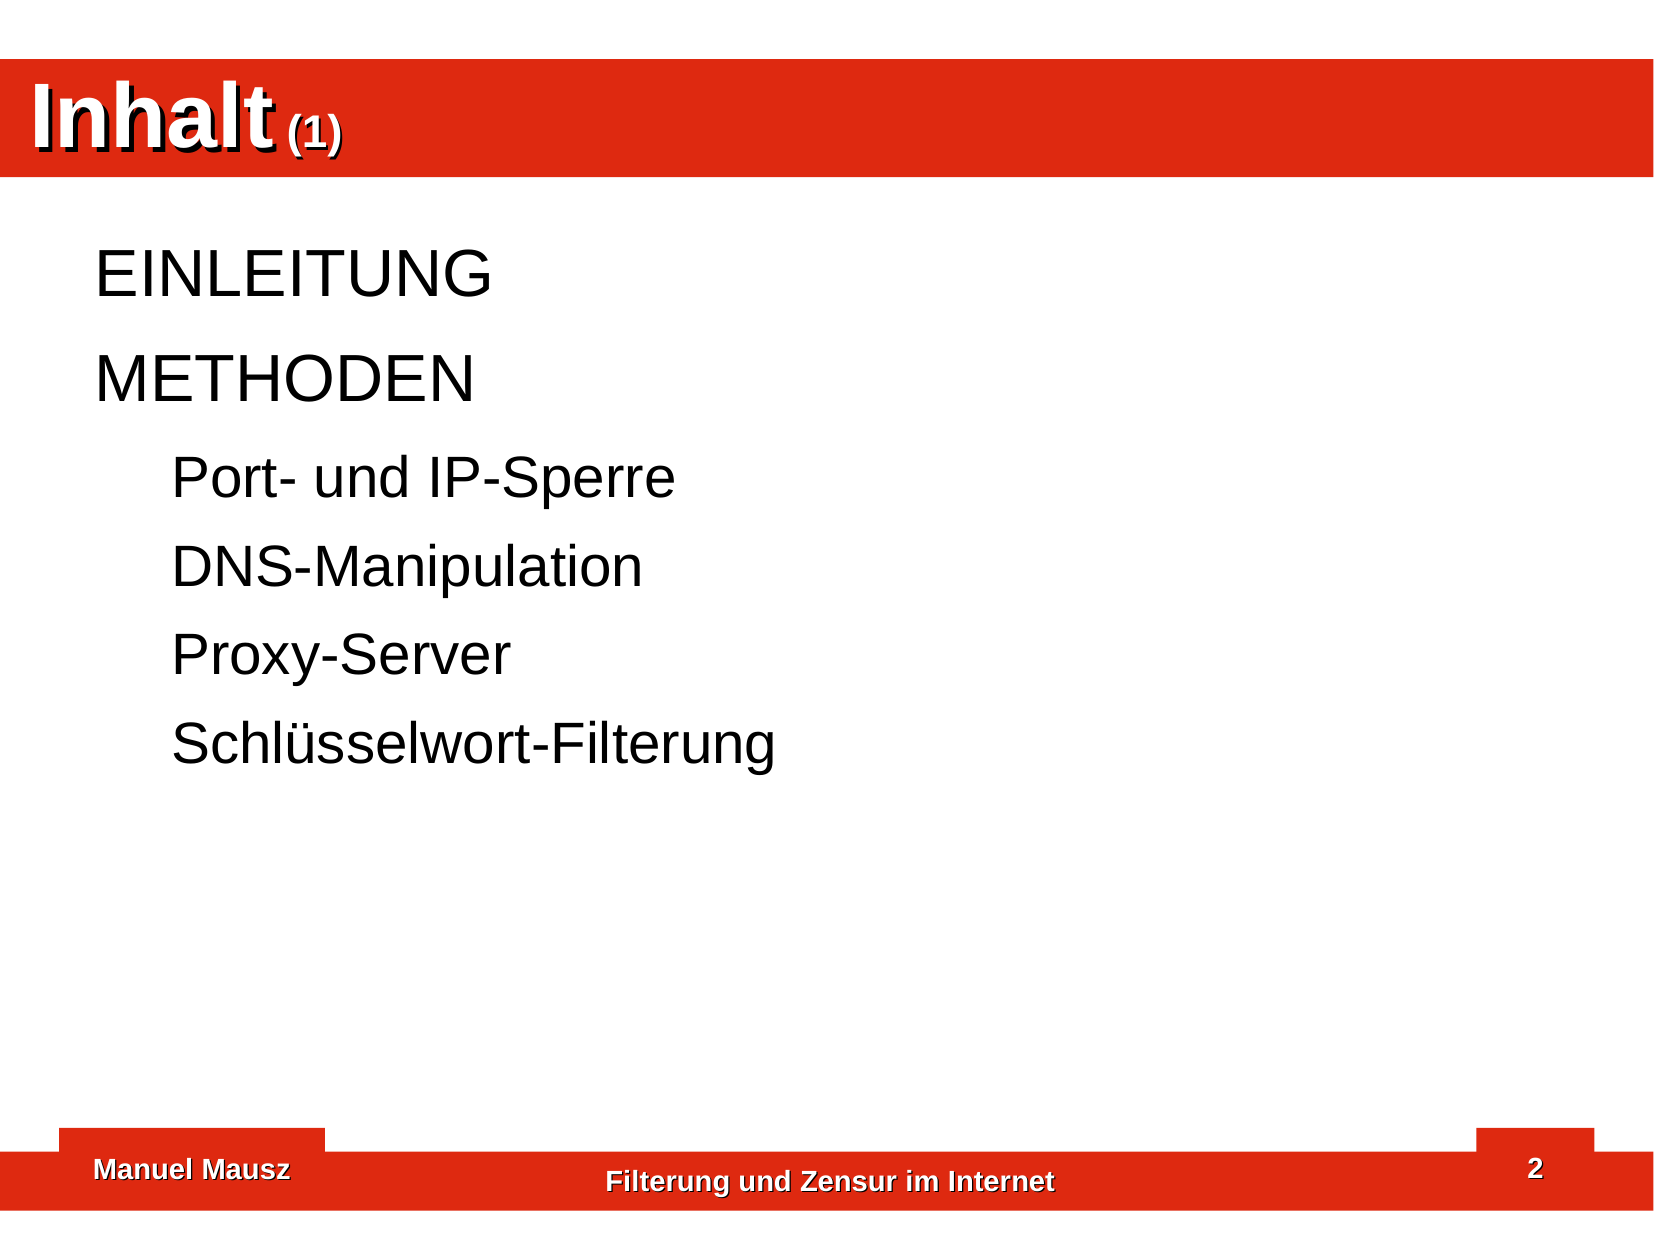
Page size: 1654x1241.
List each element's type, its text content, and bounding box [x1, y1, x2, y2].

list EINLEITUNG METHODEN Port- und IP-Sperre DNS-Manipulation Proxy-Server Schlüsselwort-Filterung [76, 236, 1565, 1055]
title Inhalt (1) [29, 64, 1625, 168]
